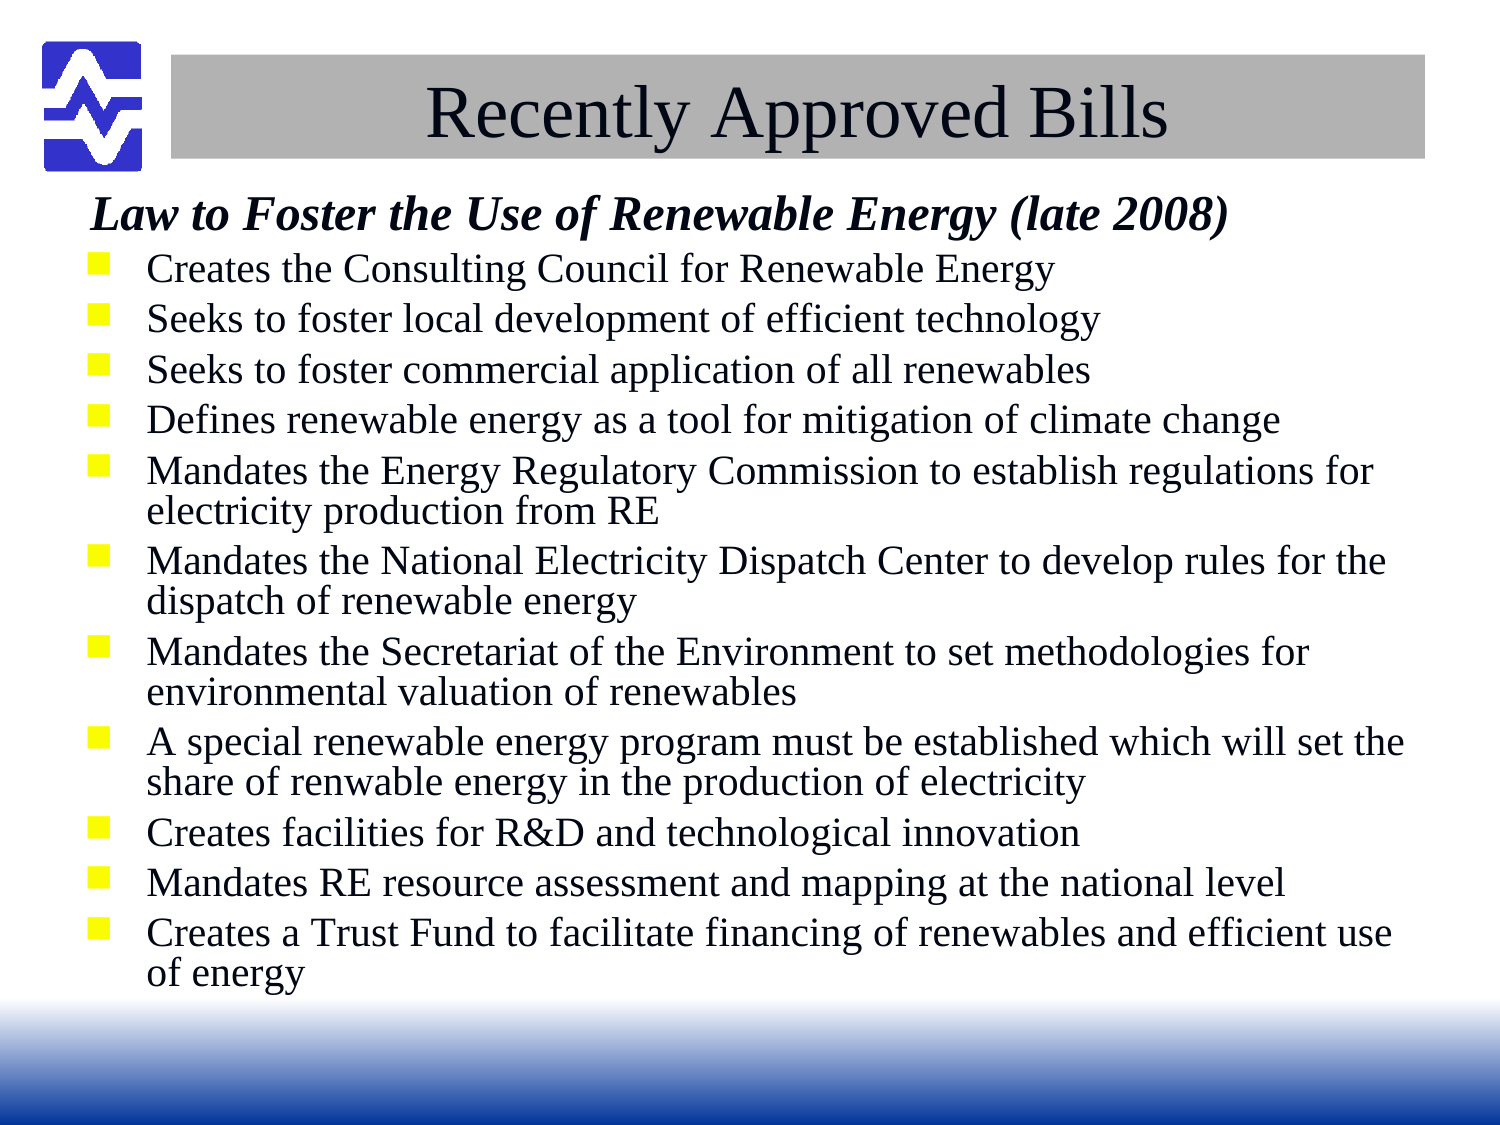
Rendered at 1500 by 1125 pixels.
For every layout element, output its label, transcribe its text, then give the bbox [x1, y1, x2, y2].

title Recently Approved Bills [171, 54, 1425, 159]
list Law to Foster the Use of Renewable Energy (late 2008) Creates the Consulting Council for Renewable Energy Seeks to foster local development of efficient technology Seeks to foster commercial application of all renewables Defines renewable energy as a tool for mitigation of climate change Mandates the Energy Regulatory Commission to establish regulations for electricity production from RE Mandates the National Electricity Dispatch Center to develop rules for the dispatch of renewable energy Mandates the Secretariat of the Environment to set methodologies for environmental valuation of renewables A special renewable energy program must be established which will set the share of renwable energy in the production of electricity Creates facilities for R&D and technological innovation Mandates RE resource assessment and mapping at the national level Creates a Trust Fund to facilitate financing of renewables and efficient use of energy [75, 184, 1426, 1094]
